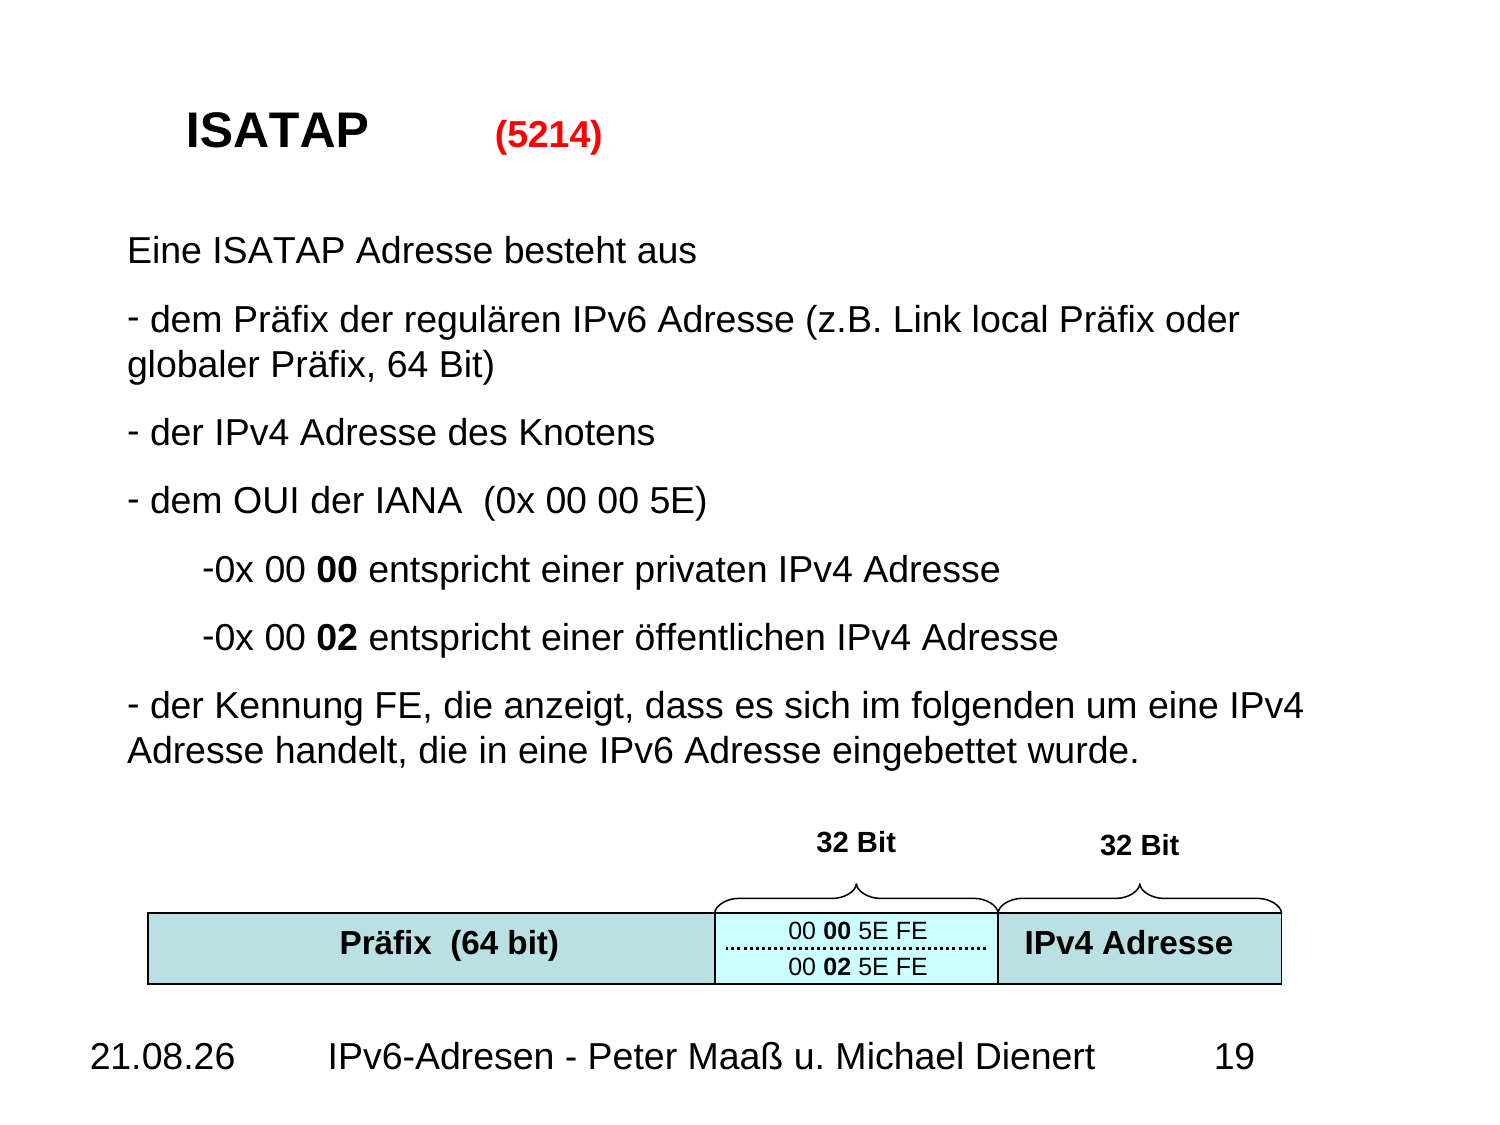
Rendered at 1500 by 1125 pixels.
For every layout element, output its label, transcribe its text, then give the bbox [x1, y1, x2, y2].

text_box Eine ISATAP Adresse besteht aus dem Präfix der regulären IPv6 Adresse (z.B. Link local Präfix oder globaler Präfix, 64 Bit) der IPv4 Adresse des Knotens dem OUI der IANA (0x 00 00 5E) 0x 00 00 entspricht einer privaten IPv4 Adresse 0x 00 02 entspricht einer öffentlichen IPv4 Adresse der Kennung FE, die anzeigt, dass es sich im folgenden um eine IPv4 Adresse handelt, die in eine IPv6 Adresse eingebettet wurde. [112, 218, 1388, 780]
text_box 32 Bit [785, 816, 928, 867]
text_box ISATAP (5214) [171, 90, 1140, 166]
text_box [952, 913, 1282, 985]
text_box [147, 913, 773, 985]
text_box Präfix (64 bit) [324, 913, 609, 969]
text_box 32 Bit [1068, 818, 1211, 870]
text_box 00 00 5E FE 00 02 5E FE [773, 906, 952, 989]
text_box IPv4 Adresse [1009, 913, 1270, 969]
